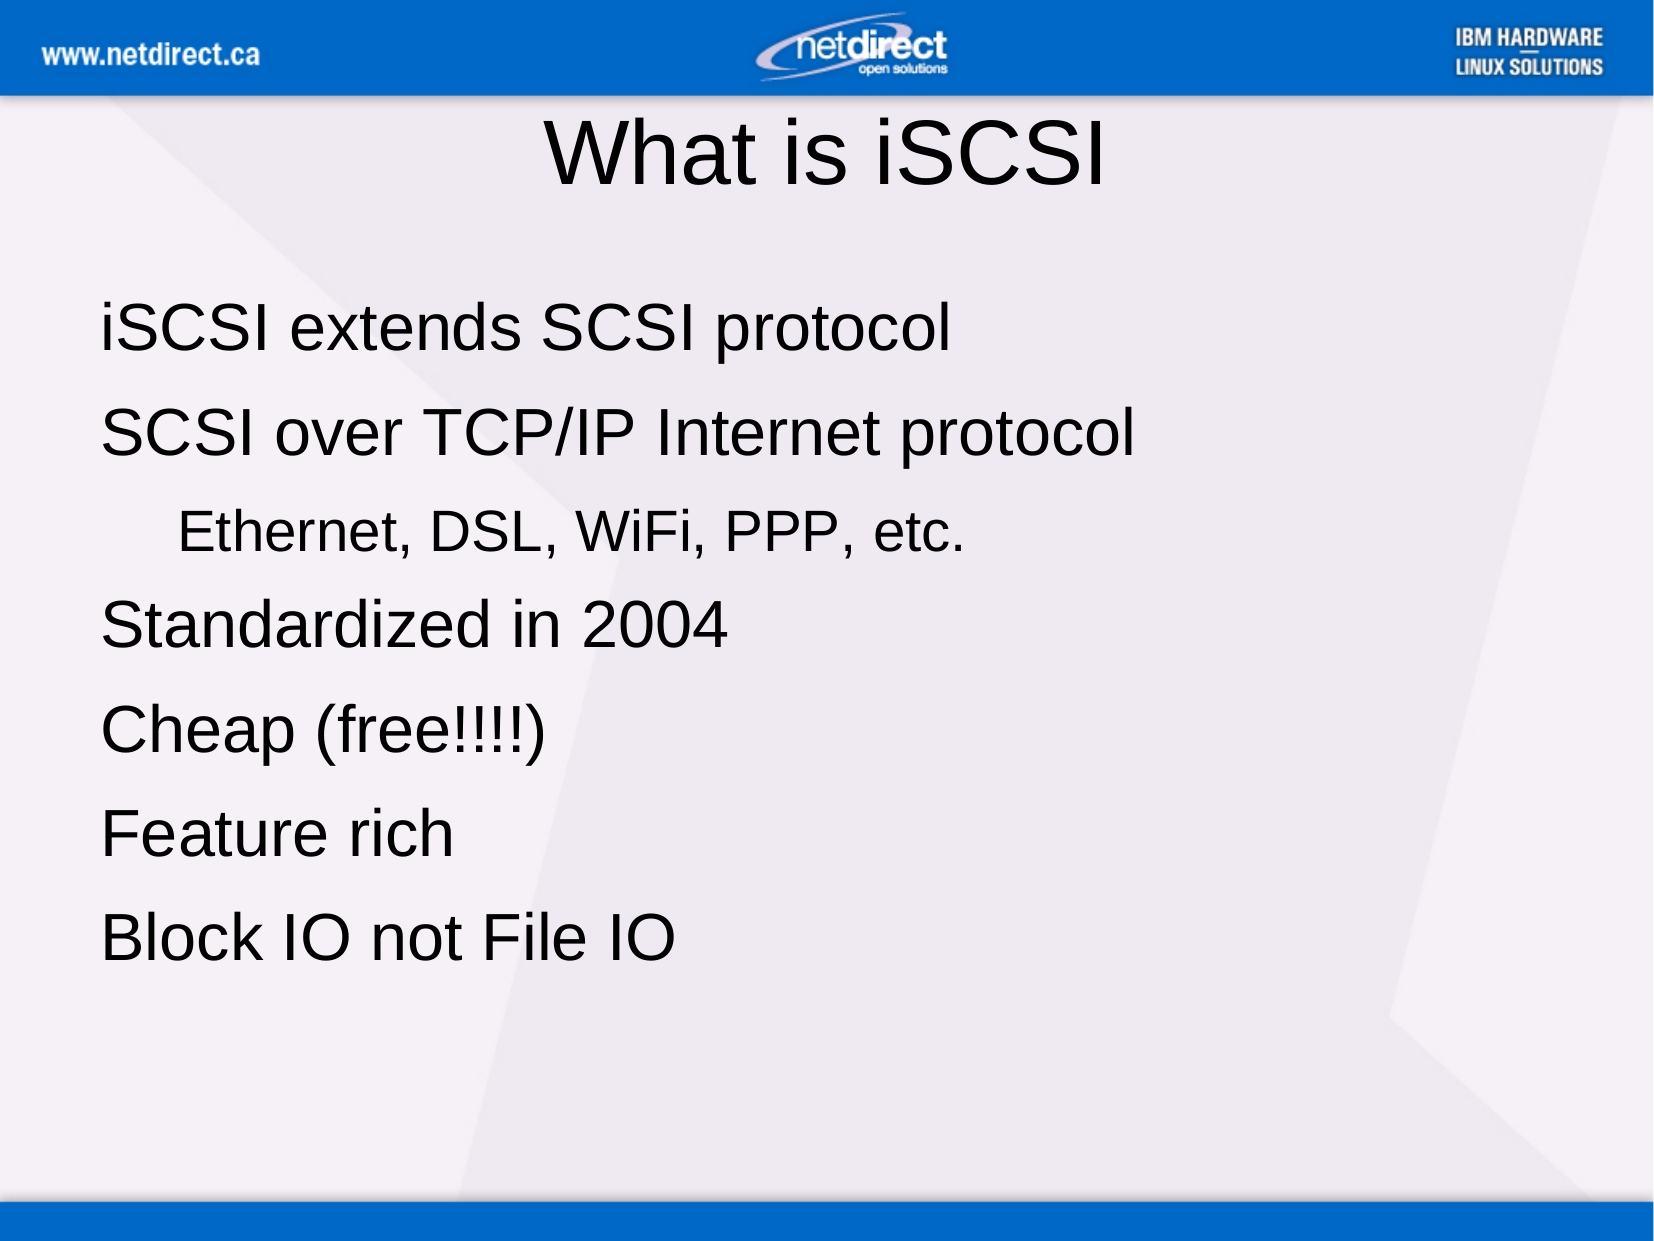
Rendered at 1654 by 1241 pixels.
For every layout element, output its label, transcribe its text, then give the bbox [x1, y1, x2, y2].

title What is iSCSI [82, 56, 1571, 250]
picture [0, 0, 1654, 1241]
list iSCSI extends SCSI protocol SCSI over TCP/IP Internet protocol Ethernet, DSL, WiFi, PPP, etc. Standardized in 2004 Cheap (free!!!!) Feature rich Block IO not File IO [82, 290, 1571, 1094]
